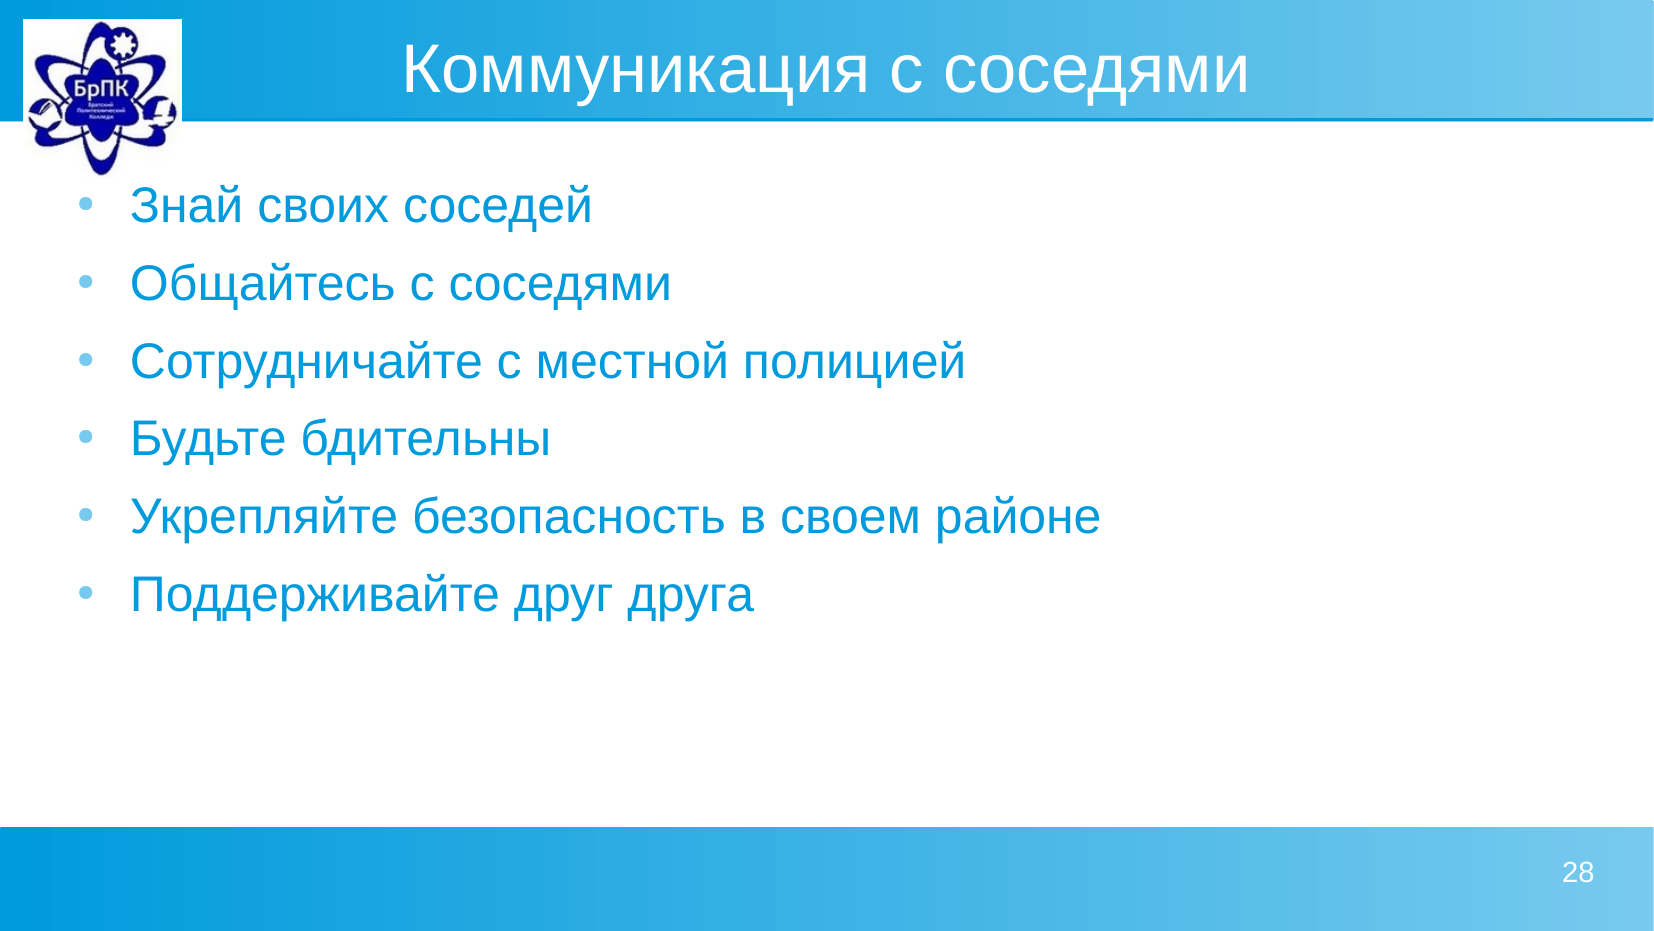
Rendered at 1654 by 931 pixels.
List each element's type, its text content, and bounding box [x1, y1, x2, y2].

list Знай своих соседей Общайтесь с соседями Сотрудничайте с местной полицией Будьте бдительны Укрепляйте безопасность в своем районе Поддерживайте друг друга [59, 177, 1595, 768]
title Коммуникация с соседями [182, 29, 1595, 108]
picture [23, 20, 182, 178]
